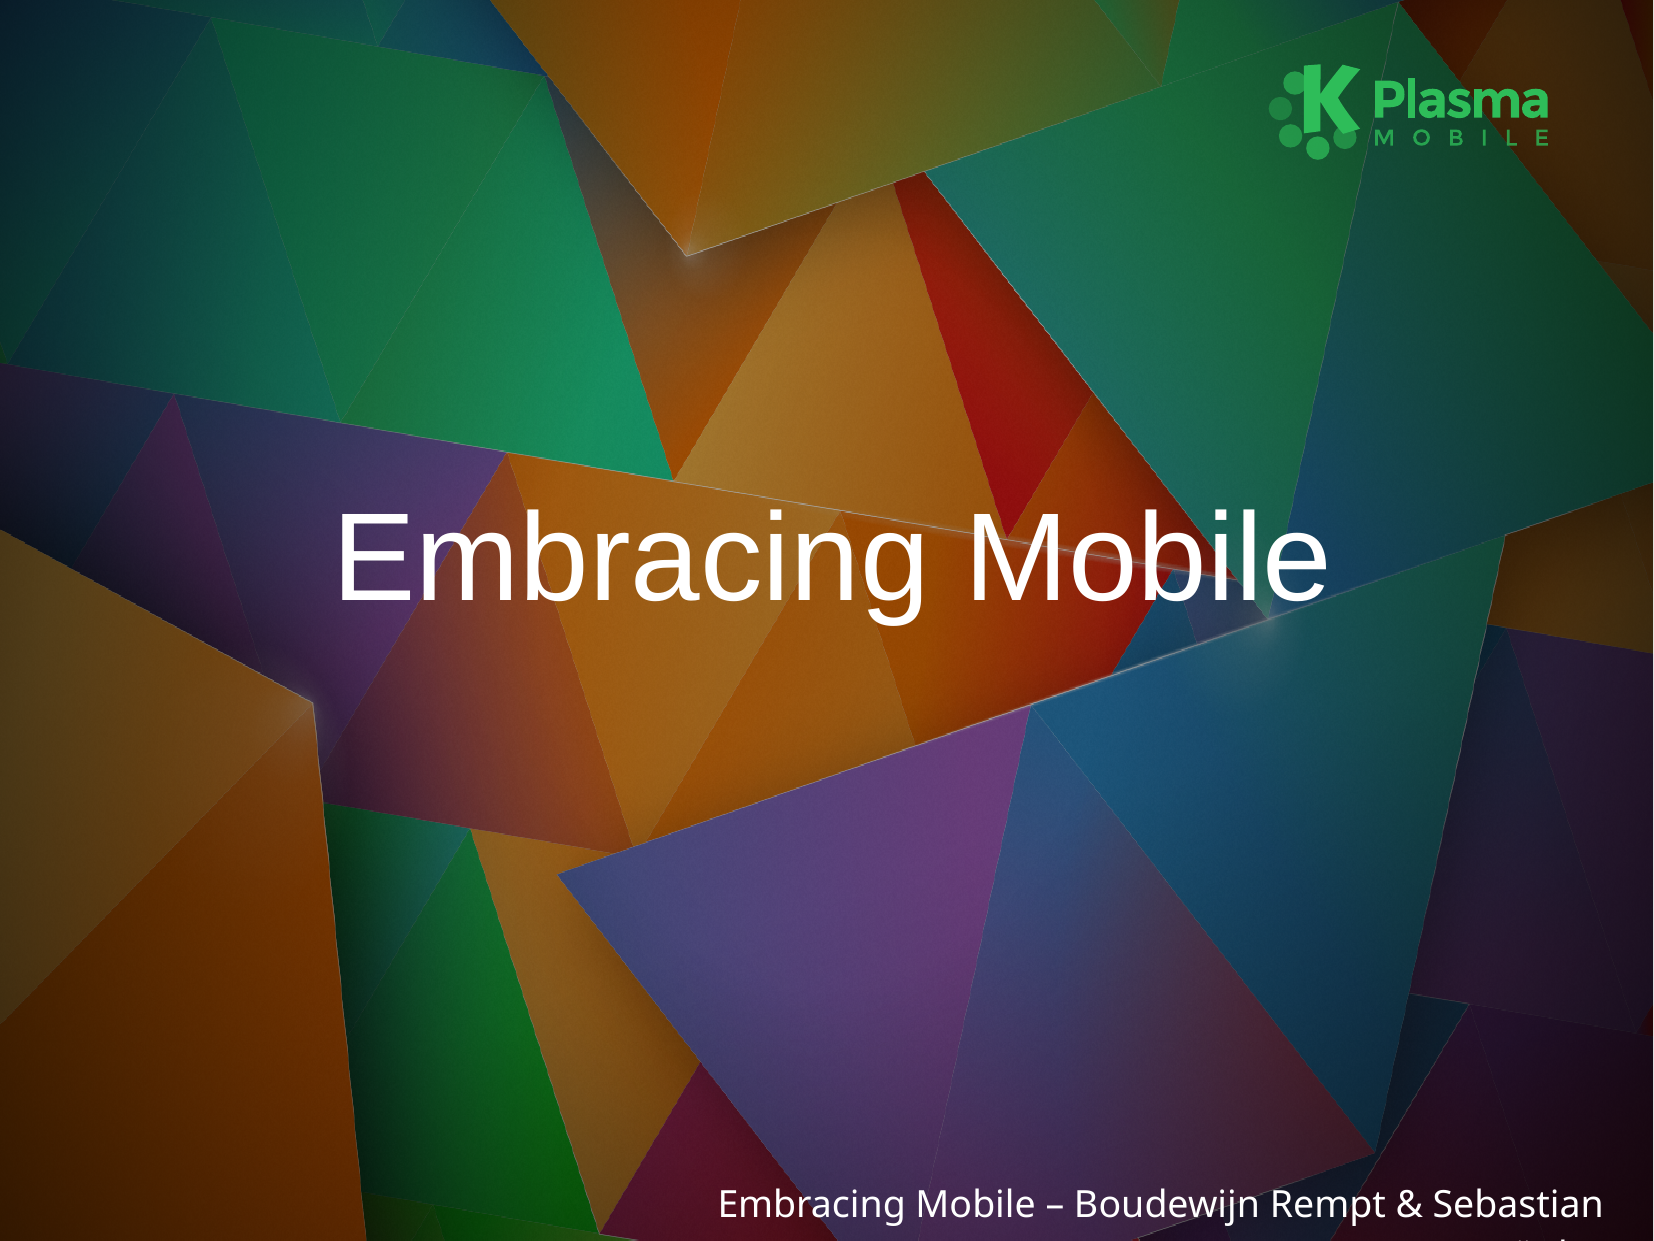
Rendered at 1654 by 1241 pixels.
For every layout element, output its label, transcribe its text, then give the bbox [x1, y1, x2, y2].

text_box Embracing Mobile [300, 480, 1366, 635]
picture [0, 0, 1654, 1241]
